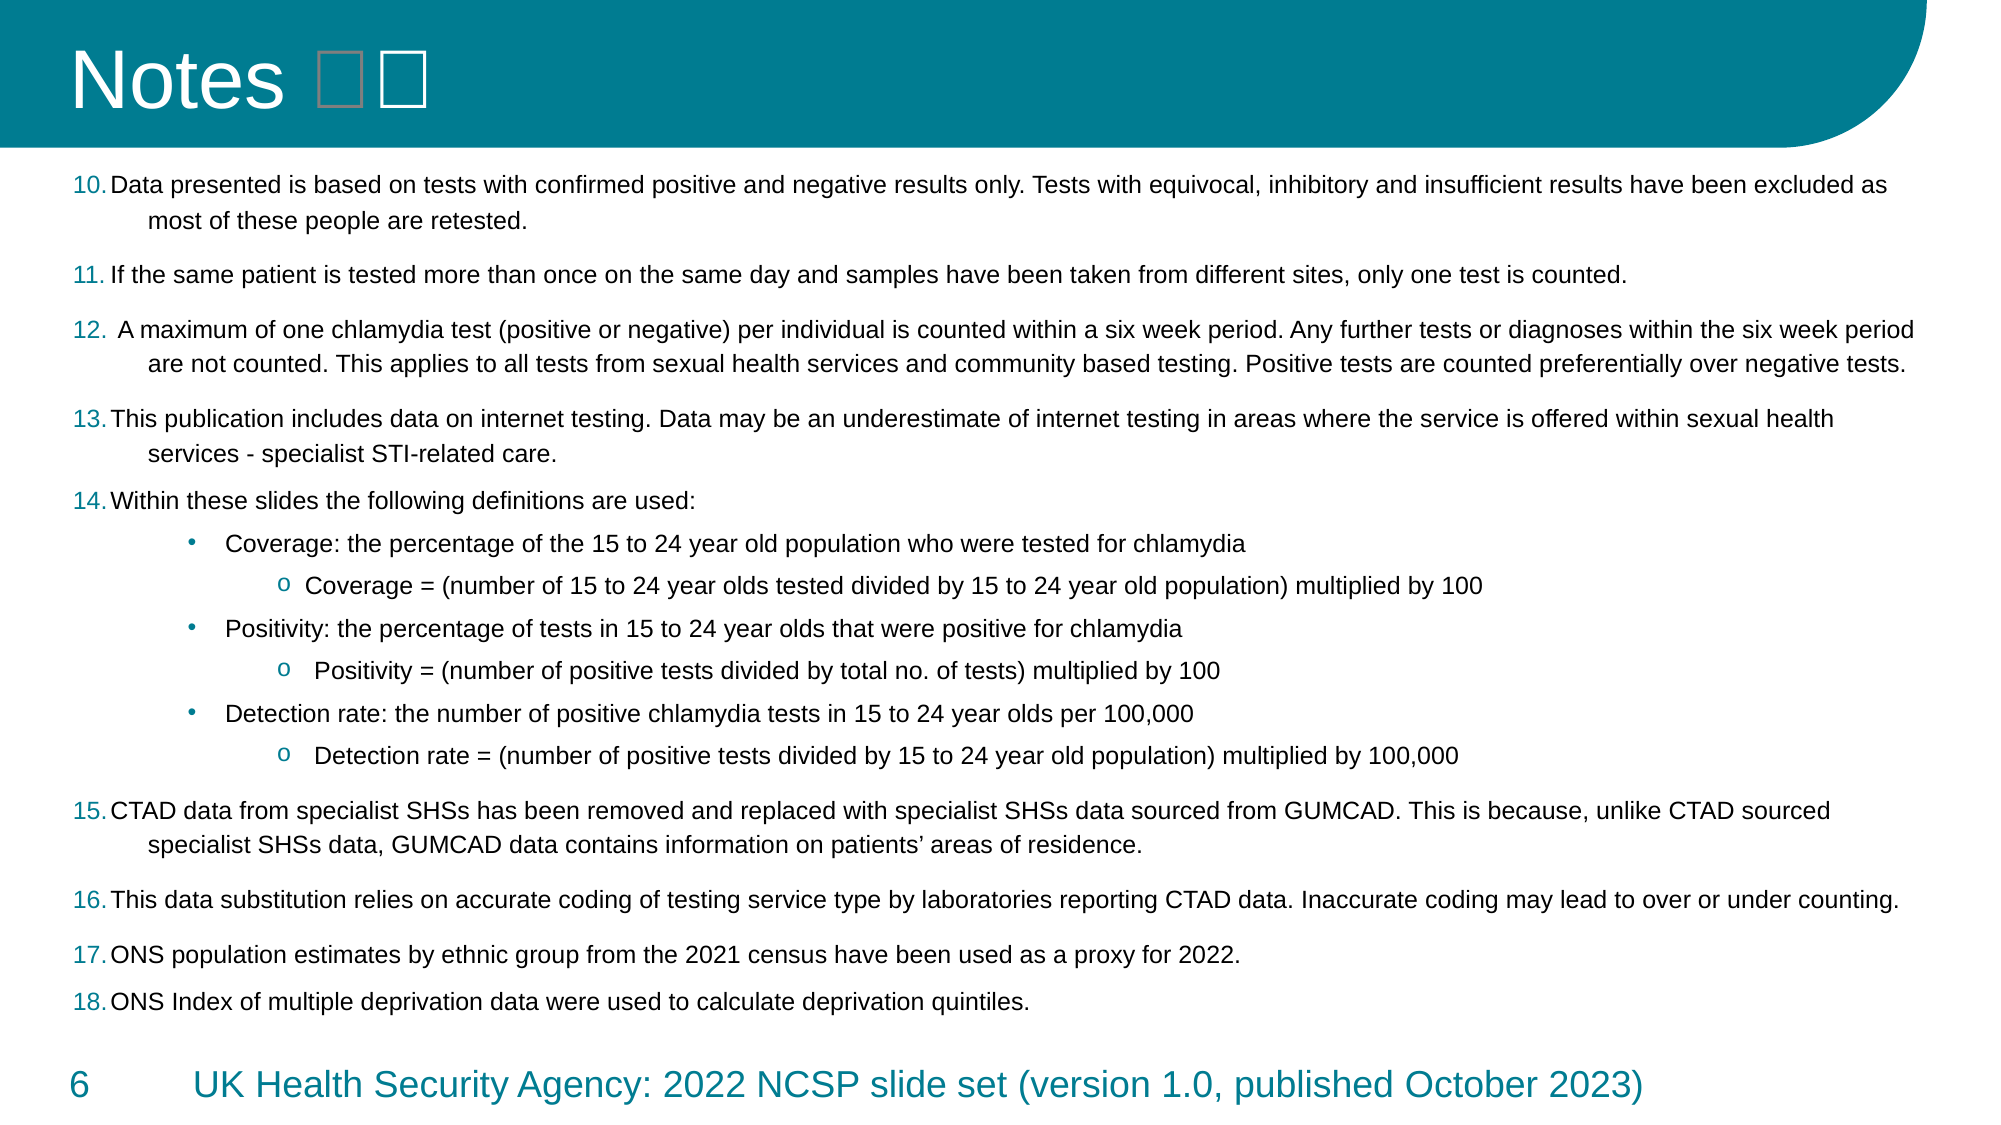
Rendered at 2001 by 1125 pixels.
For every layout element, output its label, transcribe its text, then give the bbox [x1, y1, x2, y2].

text_box UK Health Security Agency: 2022 NCSP slide set (version 1.0, published October 2023) [177, 1056, 1820, 1113]
list Data presented is based on tests with confirmed positive and negative results only. Tests with equivocal, inhibitory and insufficient results have been excluded as most of these people are retested. If the same patient is tested more than once on the same day and samples have been taken from different sites, only one test is counted. A maximum of one chlamydia test (positive or negative) per individual is counted within a six week period. Any further tests or diagnoses within the six week period are not counted. This applies to all tests from sexual health services and community based testing. Positive tests are counted preferentially over negative tests. This publication includes data on internet testing. Data may be an underestimate of internet testing in areas where the service is offered within sexual health services - specialist STI-related care. Within these slides the following definitions are used: Coverage: the percentage of the 15 to 24 year old population who were tested for chlamydia Coverage = (number of 15 to 24 year olds tested divided by 15 to 24 year old population) multiplied by 100 Positivity: the percentage of tests in 15 to 24 year olds that were positive for chlamydia Positivity = (number of positive tests divided by total no. of tests) multiplied by 100 Detection rate: the number of positive chlamydia tests in 15 to 24 year olds per 100,000 Detection rate = (number of positive tests divided by 15 to 24 year old population) multiplied by 100,000 CTAD data from specialist SHSs has been removed and replaced with specialist SHSs data sourced from GUMCAD. This is because, unlike CTAD sourced specialist SHSs data, GUMCAD data contains information on patients’ areas of residence. This data substitution relies on accurate coding of testing service type by laboratories reporting CTAD data. Inaccurate coding may lead to over or under counting. ONS population estimates by ethnic group from the 2021 census have been used as a proxy for 2022. ONS Index of multiple deprivation data were used to calculate deprivation quintiles. [57, 154, 1948, 1056]
title Notes  [54, 29, 1780, 134]
text_box [54, 1053, 152, 1112]
